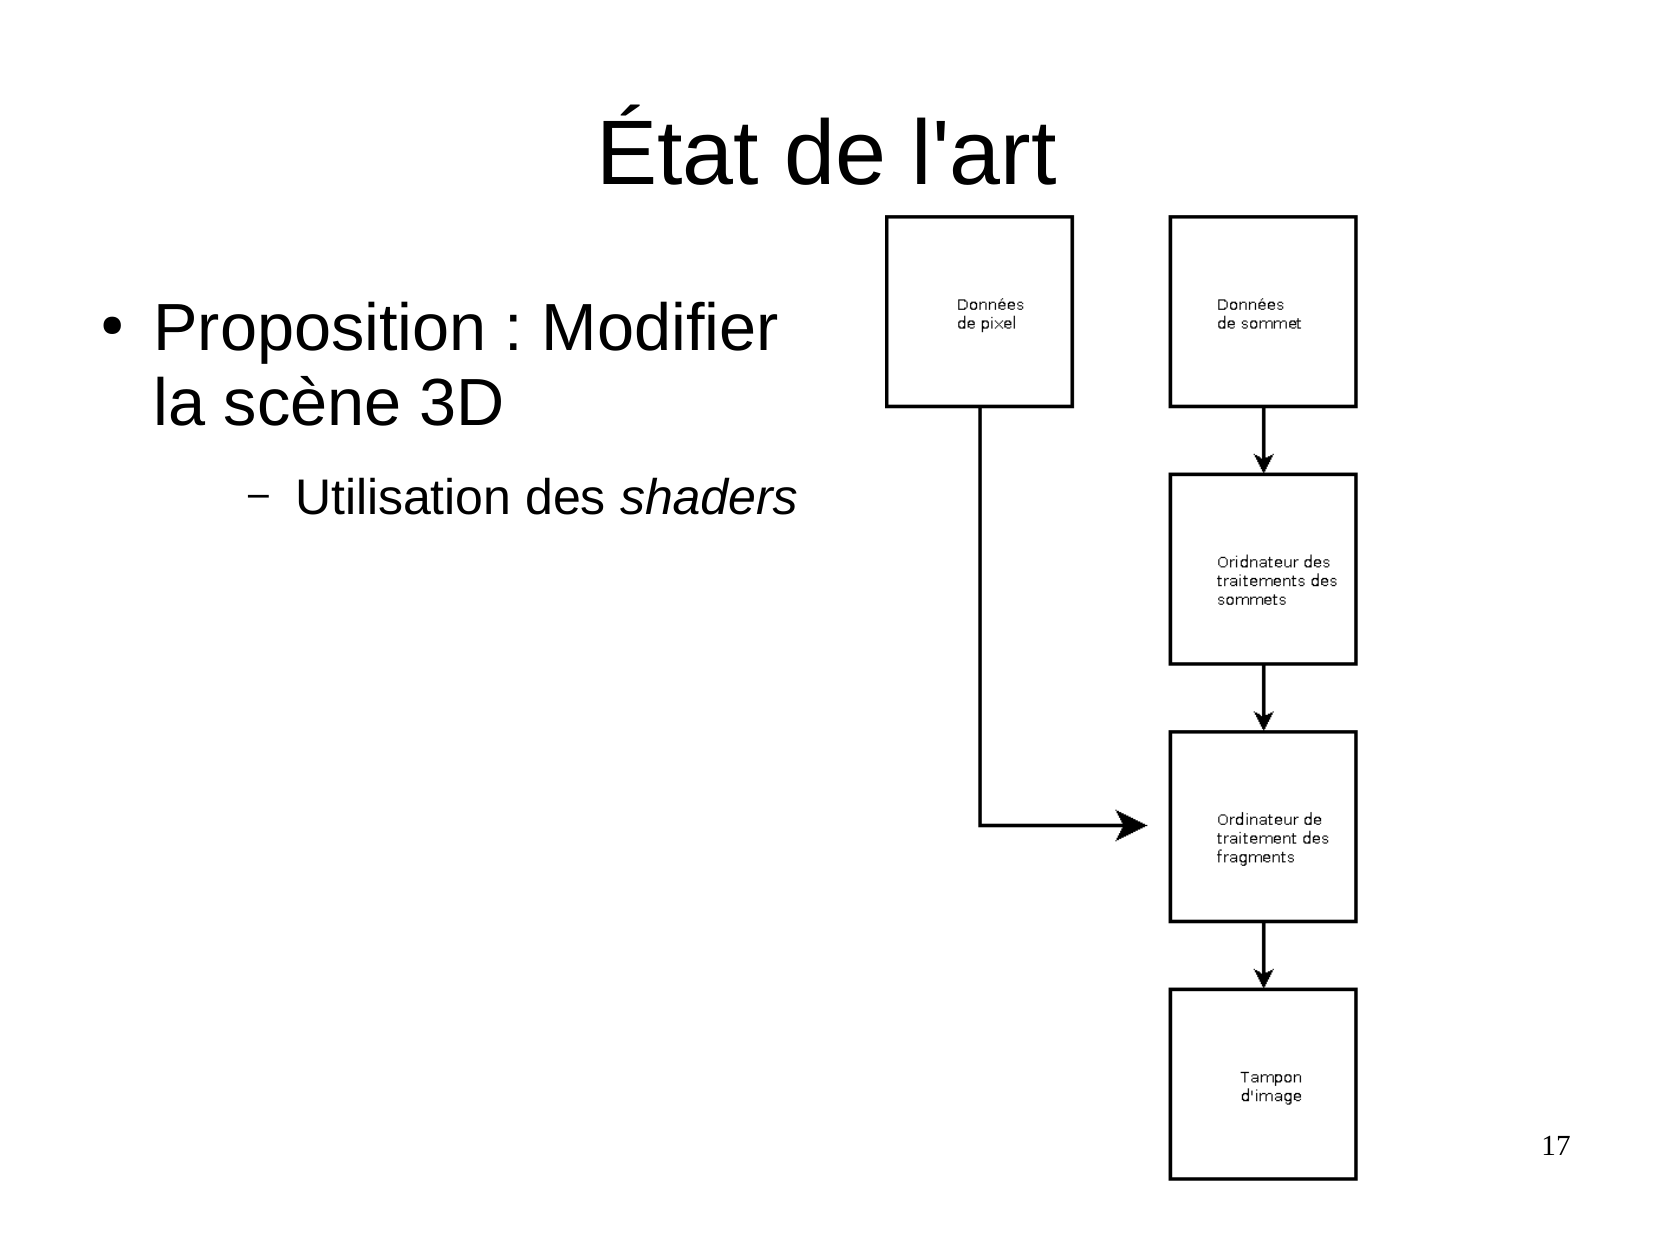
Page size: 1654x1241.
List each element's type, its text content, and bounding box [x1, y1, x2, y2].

title État de l'art [82, 49, 1571, 257]
picture [885, 214, 1359, 1182]
list Proposition : Modifier la scène 3D Utilisation des shaders [82, 290, 809, 1109]
